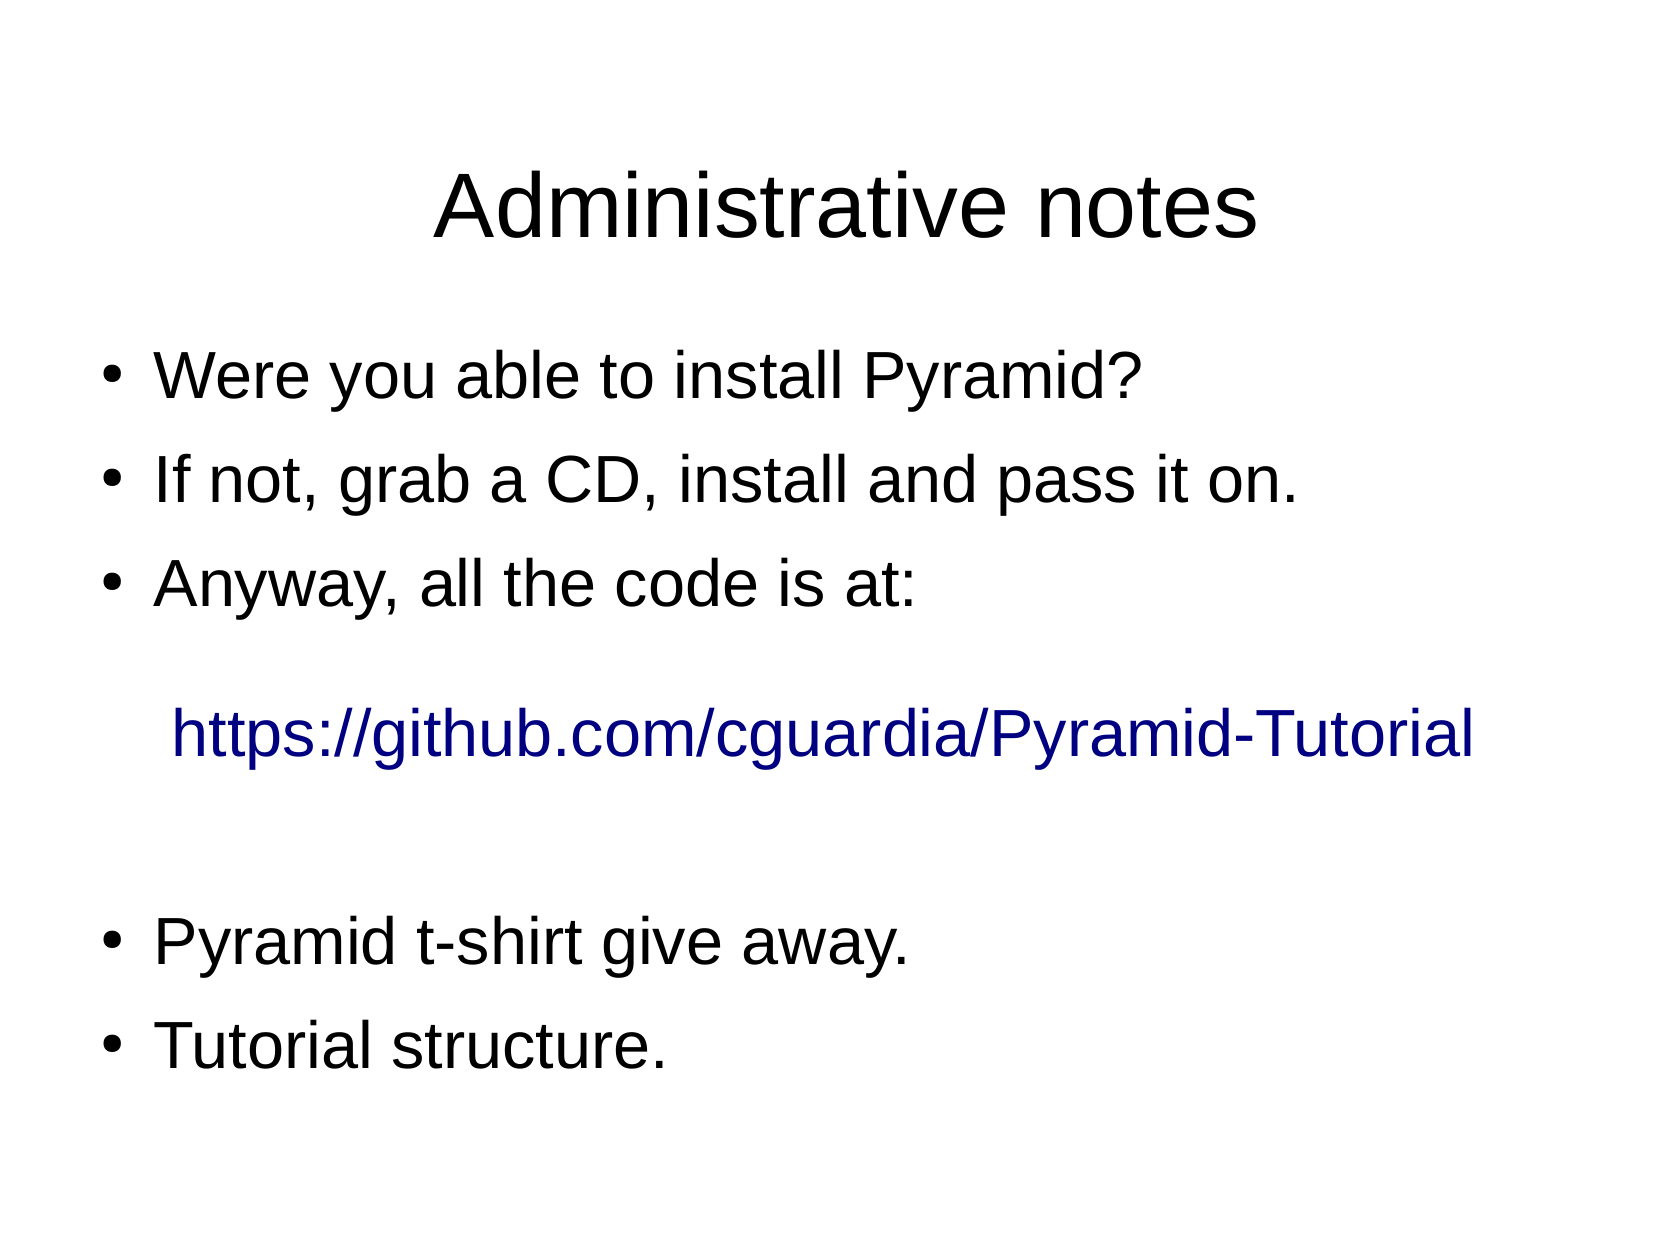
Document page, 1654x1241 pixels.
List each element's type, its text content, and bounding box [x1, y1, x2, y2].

list Were you able to install Pyramid? If not, grab a CD, install and pass it on. Anyway, all the code is at: https://github.com/cguardia/Pyramid-Tutorial Pyramid t-shirt give away. Tutorial structure. [82, 337, 1571, 1157]
title Administrative notes [82, 112, 1612, 301]
